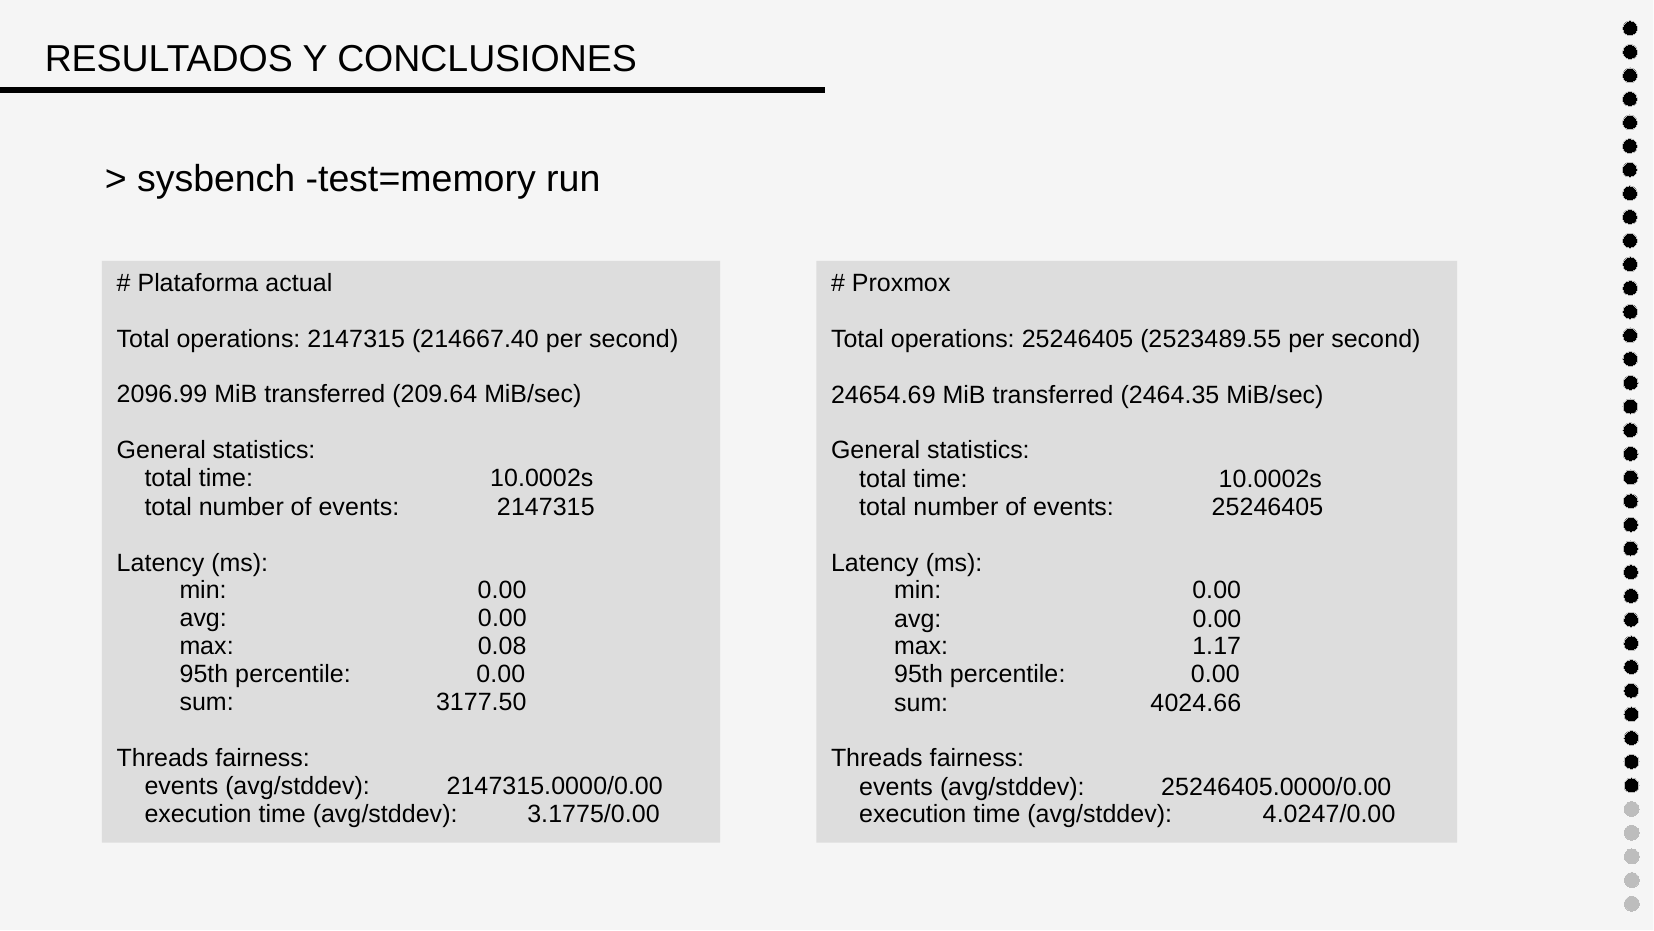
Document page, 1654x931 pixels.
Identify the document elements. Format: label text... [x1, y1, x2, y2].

text_box [1623, 375, 1639, 391]
text_box [1624, 801, 1640, 817]
text_box [1622, 280, 1638, 296]
text_box [1622, 327, 1638, 343]
text_box [1623, 706, 1639, 722]
text_box [1622, 91, 1638, 107]
text_box [1623, 683, 1639, 699]
text_box [1623, 612, 1639, 628]
text_box [1622, 185, 1638, 201]
text_box [1622, 114, 1638, 130]
text_box # Proxmox Total operations: 25246405 (2523489.55 per second) 24654.69 MiB transferred (2464.35 MiB/sec) General statistics: total time: 10.0002s total number of events: 25246405 Latency (ms): min: 0.00 avg: 0.00 max: 1.17 95th percentile: 0.00 sum: 4024.66 Threads fairness: events (avg/stddev): 25246405.0000/0.00 execution time (avg/stddev): 4.0247/0.00 [816, 260, 1458, 843]
text_box [1622, 20, 1638, 36]
text_box # Plataforma actual Total operations: 2147315 (214667.40 per second) 2096.99 MiB transferred (209.64 MiB/sec) General statistics: total time: 10.0002s total number of events: 2147315 Latency (ms): min: 0.00 avg: 0.00 max: 0.08 95th percentile: 0.00 sum: 3177.50 Threads fairness: events (avg/stddev): 2147315.0000/0.00 execution time (avg/stddev): 3.1775/0.00 [101, 260, 721, 843]
text_box [1623, 730, 1639, 746]
text_box [1622, 138, 1638, 154]
text_box [1622, 209, 1638, 225]
text_box [1624, 896, 1640, 912]
text_box [1623, 564, 1639, 580]
text_box [1623, 517, 1639, 533]
text_box [1622, 398, 1638, 415]
text_box [1623, 446, 1639, 462]
text_box [1622, 233, 1638, 249]
text_box RESULTADOS Y CONCLUSIONES [30, 30, 826, 129]
text_box [1624, 825, 1640, 841]
text_box [1622, 422, 1638, 438]
text_box [1622, 44, 1638, 60]
text_box [1623, 469, 1639, 485]
text_box > sysbench -test=memory run [90, 150, 1111, 211]
text_box [1622, 304, 1638, 320]
text_box [1622, 256, 1638, 272]
text_box [1624, 777, 1640, 793]
text_box [1623, 659, 1639, 675]
text_box [1622, 351, 1638, 367]
text_box [1623, 635, 1639, 651]
text_box [1622, 162, 1638, 178]
text_box [1624, 872, 1640, 888]
text_box [1623, 588, 1639, 604]
text_box [1623, 754, 1640, 770]
text_box [1623, 540, 1639, 557]
text_box [1623, 493, 1639, 509]
text_box [1622, 67, 1638, 83]
text_box [1624, 848, 1640, 864]
